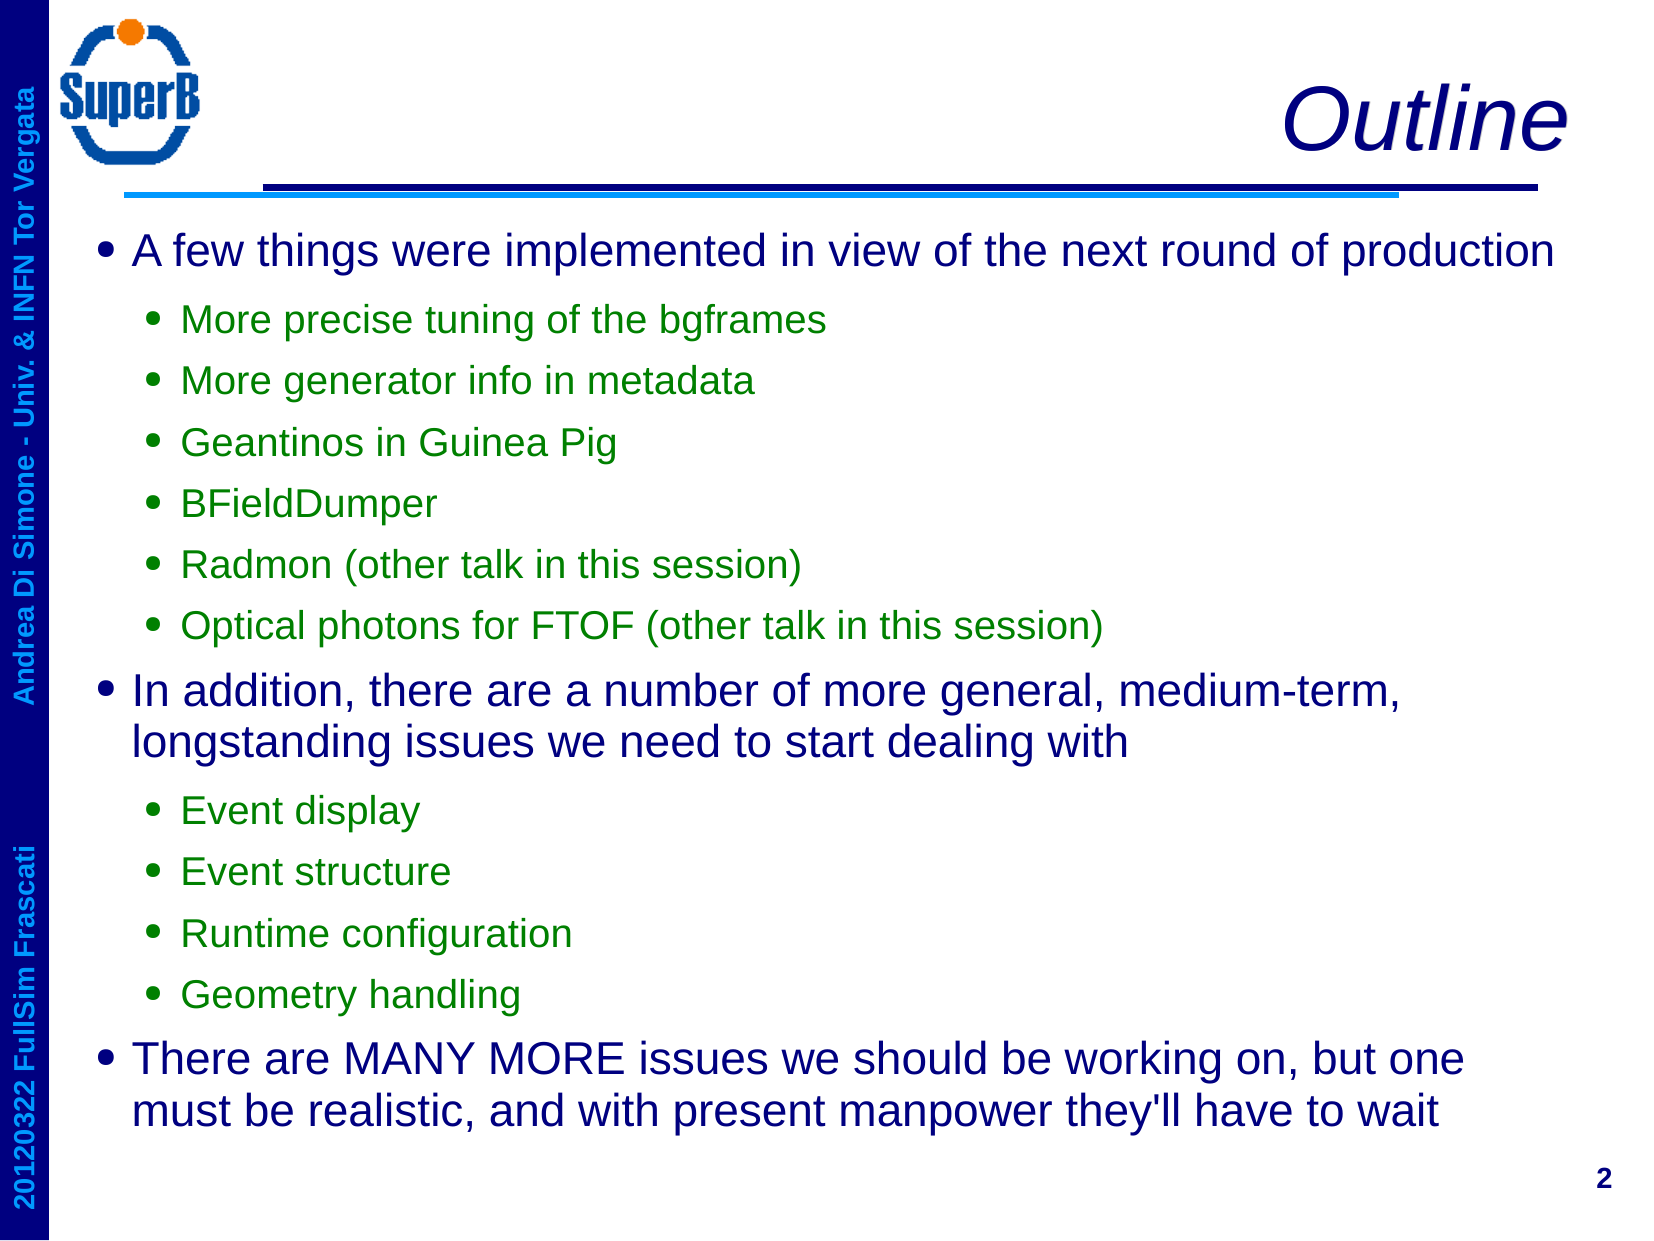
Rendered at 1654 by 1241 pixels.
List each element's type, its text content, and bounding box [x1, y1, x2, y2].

picture [51, 16, 208, 170]
list A few things were implemented in view of the next round of production More precise tuning of the bgframes More generator info in metadata Geantinos in Guinea Pig BFieldDumper Radmon (other talk in this session) Optical photons for FTOF (other talk in this session) In addition, there are a number of more general, medium-term, longstanding issues we need to start dealing with Event display Event structure Runtime configuration Geometry handling There are MANY MORE issues we should be working on, but one must be realistic, and with present manpower they'll have to wait [82, 225, 1571, 1201]
title Outline [82, 49, 1571, 188]
